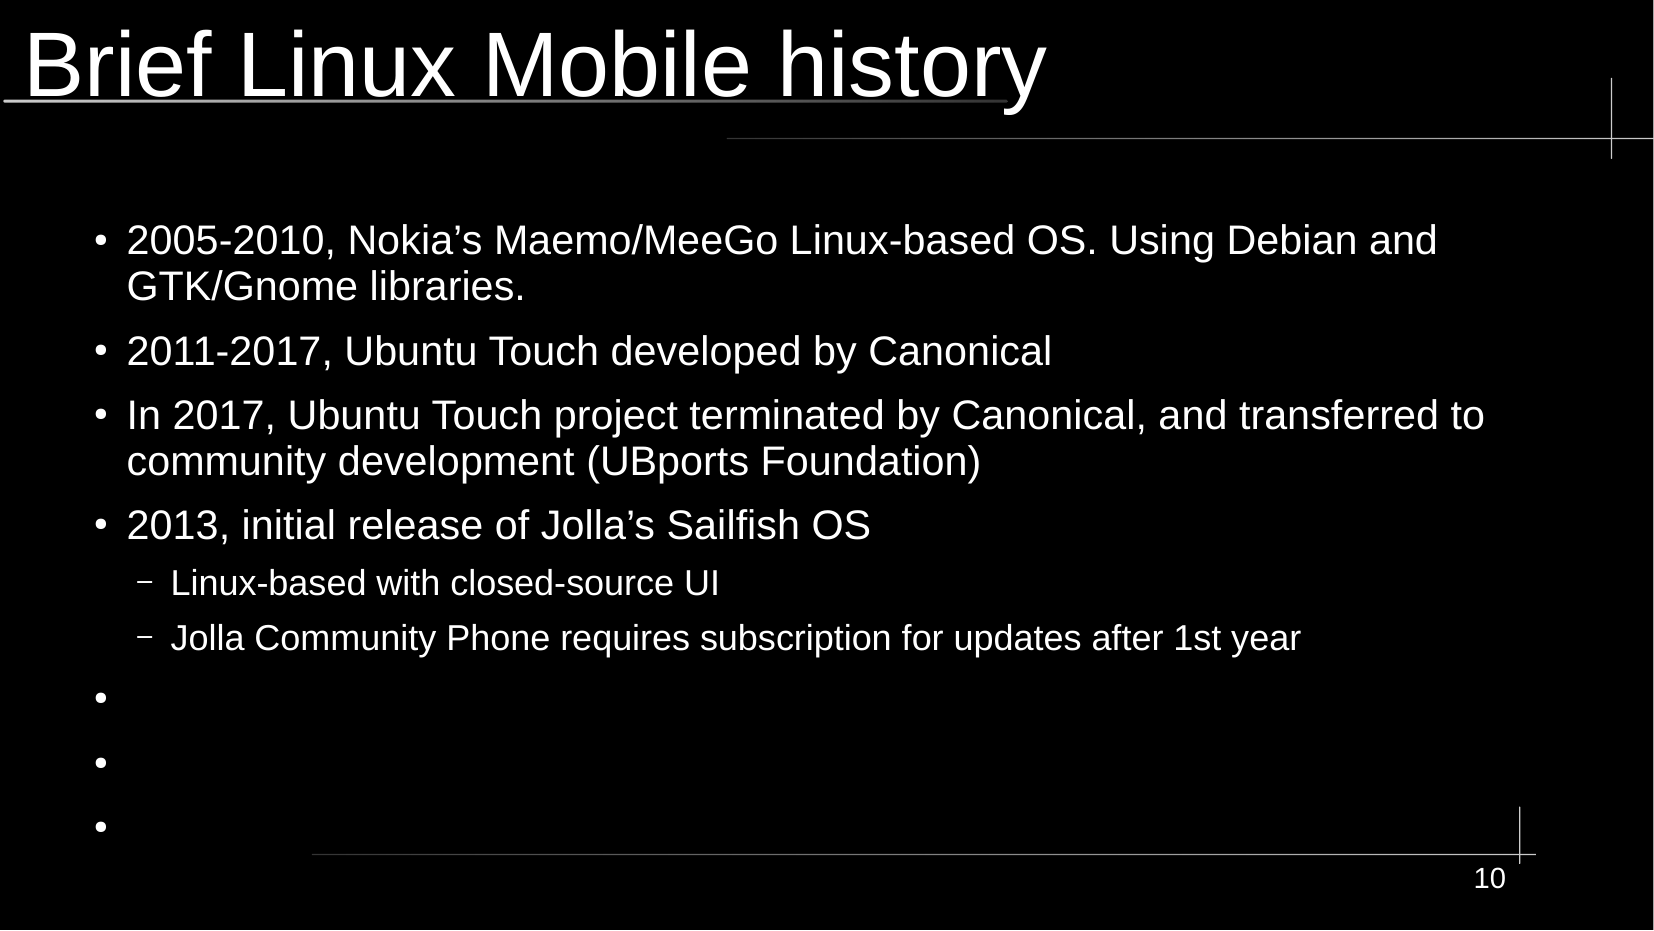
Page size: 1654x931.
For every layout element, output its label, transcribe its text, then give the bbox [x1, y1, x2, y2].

title Brief Linux Mobile history [23, 11, 1589, 119]
list 2005-2010, Nokia’s Maemo/MeeGo Linux-based OS. Using Debian and GTK/Gnome libraries. 2011-2017, Ubuntu Touch developed by Canonical In 2017, Ubuntu Touch project terminated by Canonical, and transferred to community development (UBports Foundation) 2013, initial release of Jolla’s Sailfish OS Linux-based with closed-source UI Jolla Community Phone requires subscription for updates after 1st year 2017, Purism starts crowdfunding for Librem 5 smartphone 2020, Pine64 PinePhone (2020) and PinePhone Pro (2022) 2024, FuriLabs launch the FLX1 running FuriOS (Droidian fork) [82, 217, 1571, 863]
